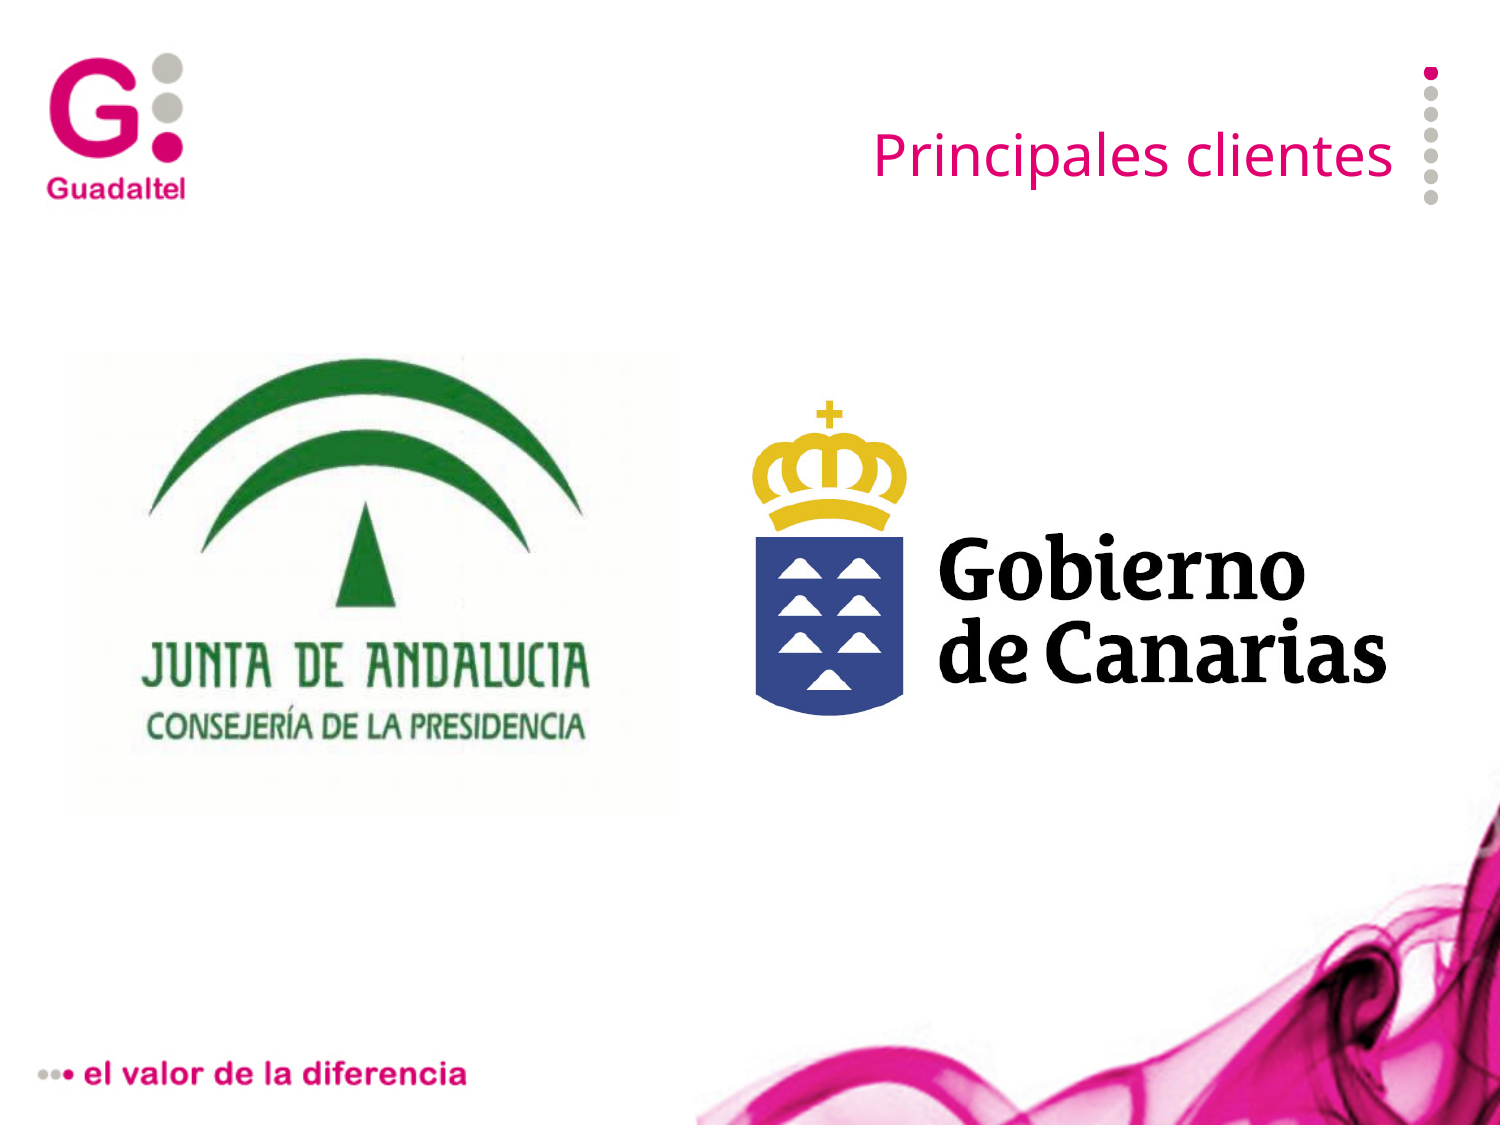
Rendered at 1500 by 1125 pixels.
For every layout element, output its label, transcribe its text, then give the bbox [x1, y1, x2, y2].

picture [0, 0, 1500, 1125]
text_box Principales clientes [681, 107, 1409, 190]
